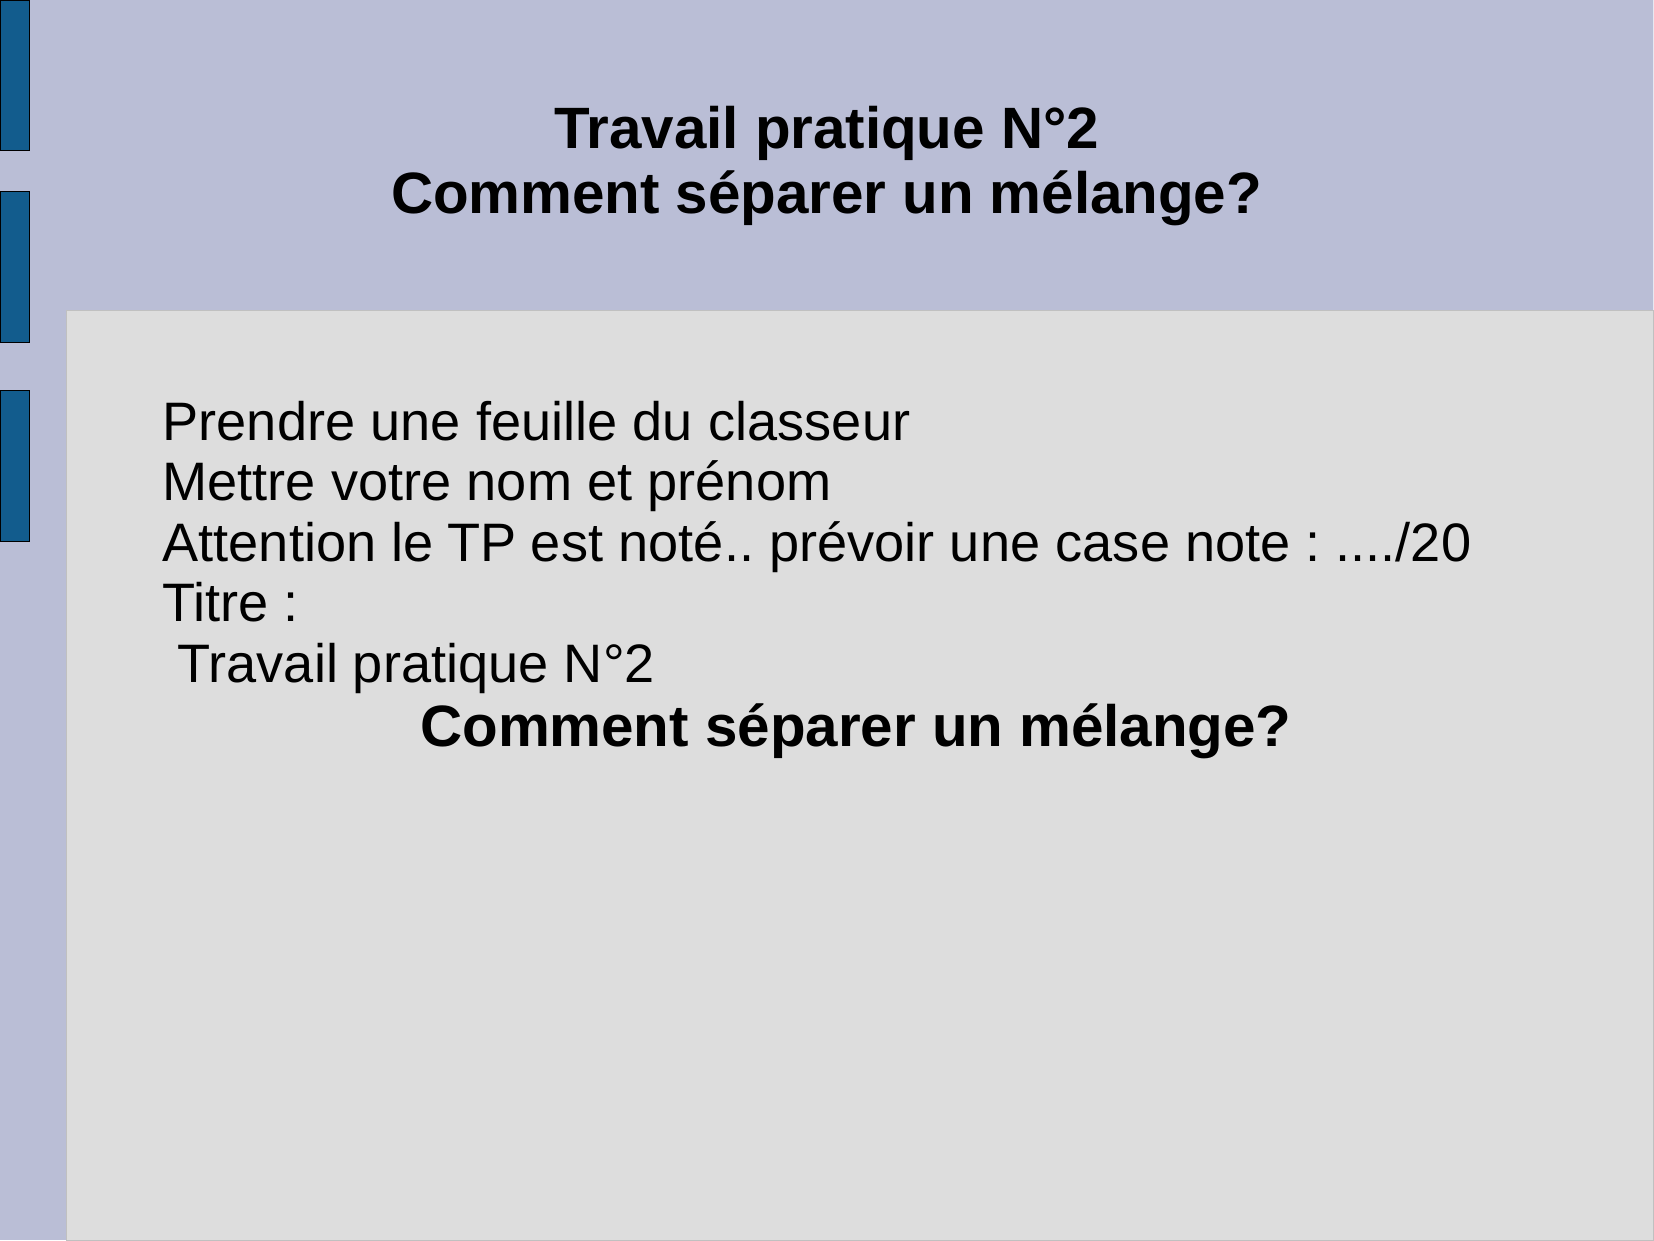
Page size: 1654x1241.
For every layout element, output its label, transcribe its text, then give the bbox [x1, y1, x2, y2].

text_box Prendre une feuille du classeur Mettre votre nom et prénom Attention le TP est noté.. prévoir une case note : ..../20 Titre : Travail pratique N°2 Comment séparer un mélange? [147, 383, 1565, 768]
text_box Travail pratique N°2 Comment séparer un mélange? [177, 88, 1477, 237]
